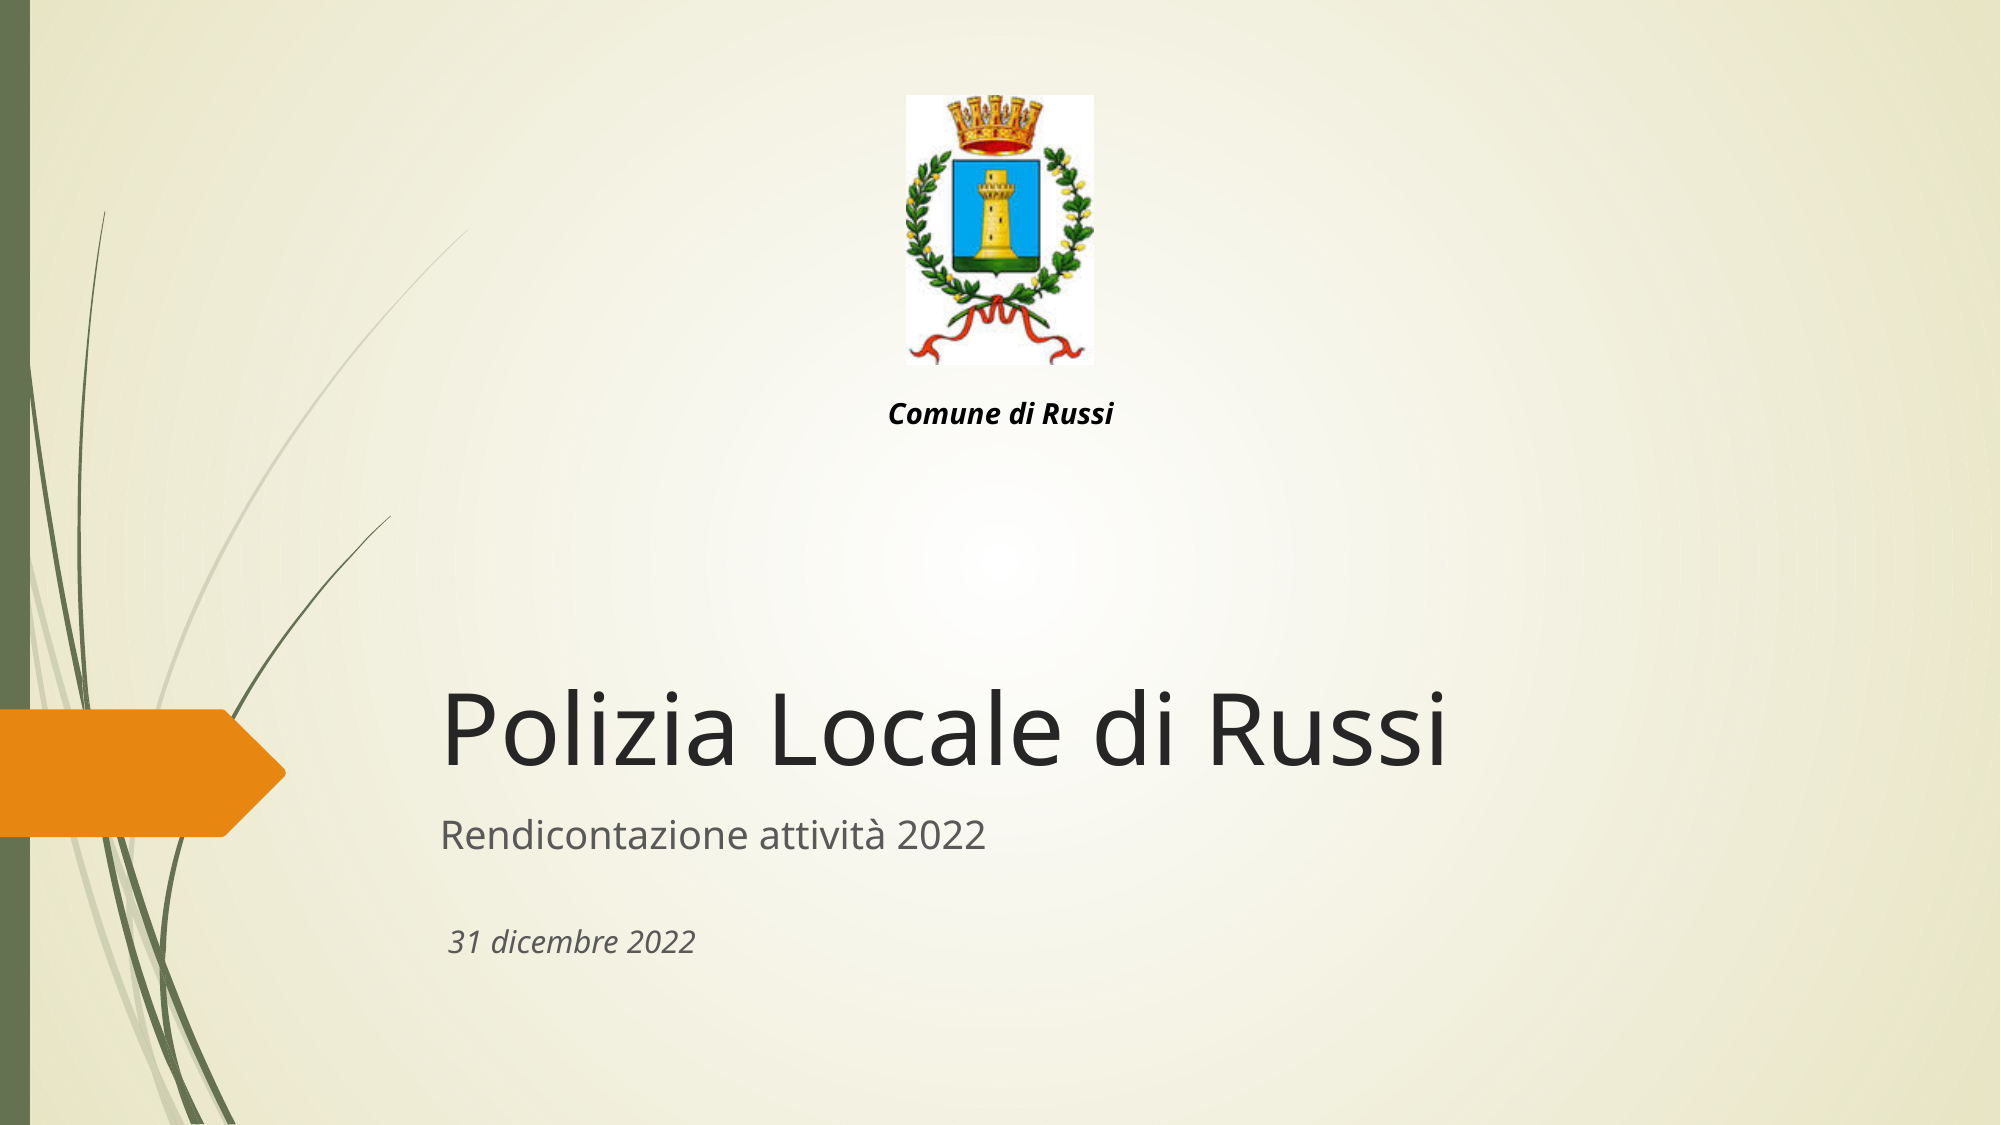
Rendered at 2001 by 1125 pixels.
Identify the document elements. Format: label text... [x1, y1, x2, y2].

title Polizia Locale di Russi [424, 421, 1888, 783]
subtitle Rendicontazione attività 2022 31 dicembre 2022 [424, 783, 1888, 969]
text_box Comune di Russi [816, 379, 1186, 447]
picture [906, 95, 1094, 365]
